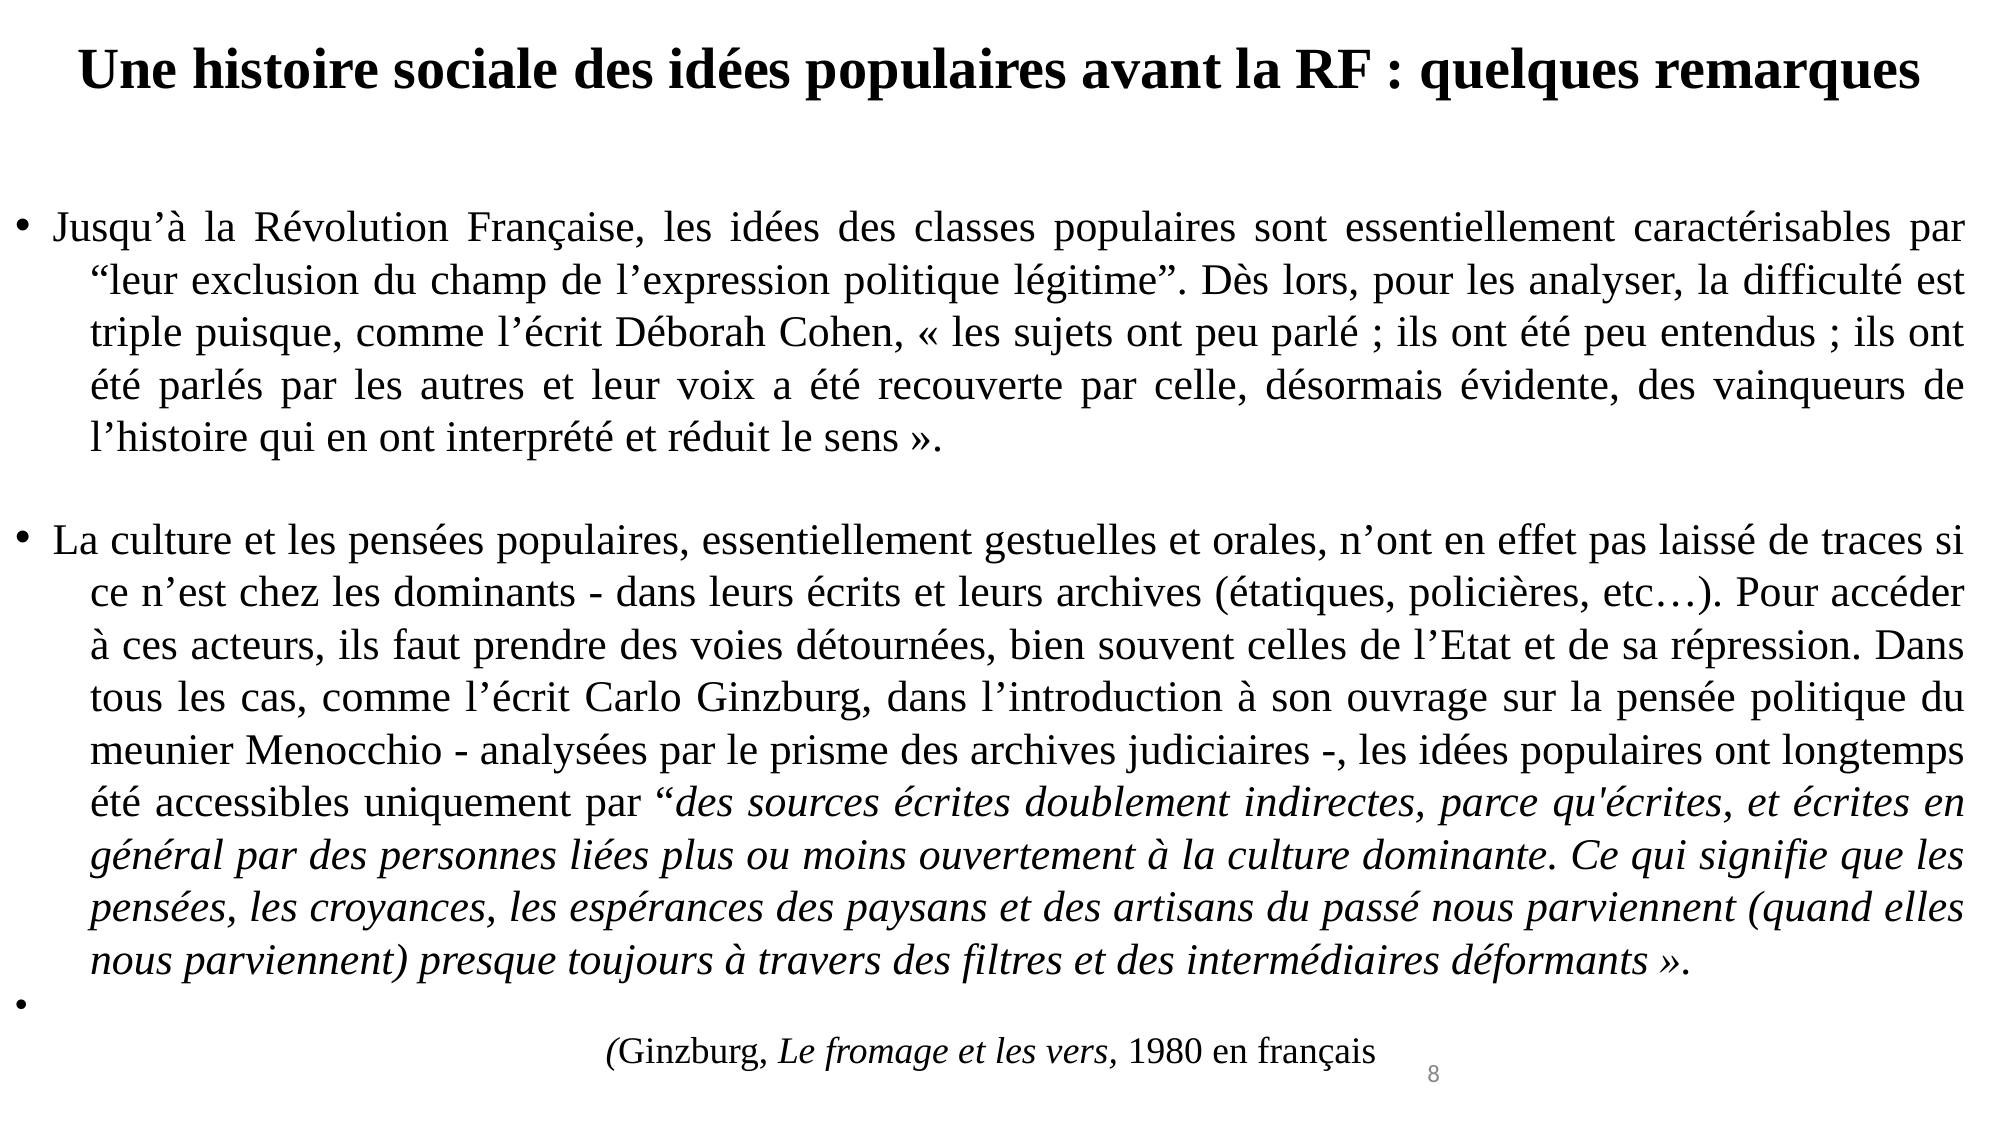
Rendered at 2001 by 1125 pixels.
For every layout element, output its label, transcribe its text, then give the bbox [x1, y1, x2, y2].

list Jusqu’à la Révolution Française, les idées des classes populaires sont essentiellement caractérisables par “leur exclusion du champ de l’expression politique légitime”. Dès lors, pour les analyser, la difficulté est triple puisque, comme l’écrit Déborah Cohen, « les sujets ont peu parlé ; ils ont été peu entendus ; ils ont été parlés par les autres et leur voix a été recouverte par celle, désormais évidente, des vainqueurs de l’histoire qui en ont interprété et réduit le sens ». La culture et les pensées populaires, essentiellement gestuelles et orales, n’ont en effet pas laissé de traces si ce n’est chez les dominants - dans leurs écrits et leurs archives (étatiques, policières, etc…). Pour accéder à ces acteurs, ils faut prendre des voies détournées, bien souvent celles de l’Etat et de sa répression. Dans tous les cas, comme l’écrit Carlo Ginzburg, dans l’introduction à son ouvrage sur la pensée politique du meunier Menocchio - analysées par le prisme des archives judiciaires -, les idées populaires ont longtemps été accessibles uniquement par “des sources écrites doublement indirectes, parce qu'écrites, et écrites en général par des personnes liées plus ou moins ouvertement à la culture dominante. Ce qui signifie que les pensées, les croyances, les espérances des paysans et des artisans du passé nous parviennent (quand elles nous parviennent) presque toujours à travers des filtres et des intermédiaires déformants ». (Ginzburg, Le fromage et les vers, 1980 en français [0, 190, 1983, 1125]
text_box [1412, 1042, 1863, 1103]
title Une histoire sociale des idées populaires avant la RF : quelques remarques [0, 0, 2000, 141]
